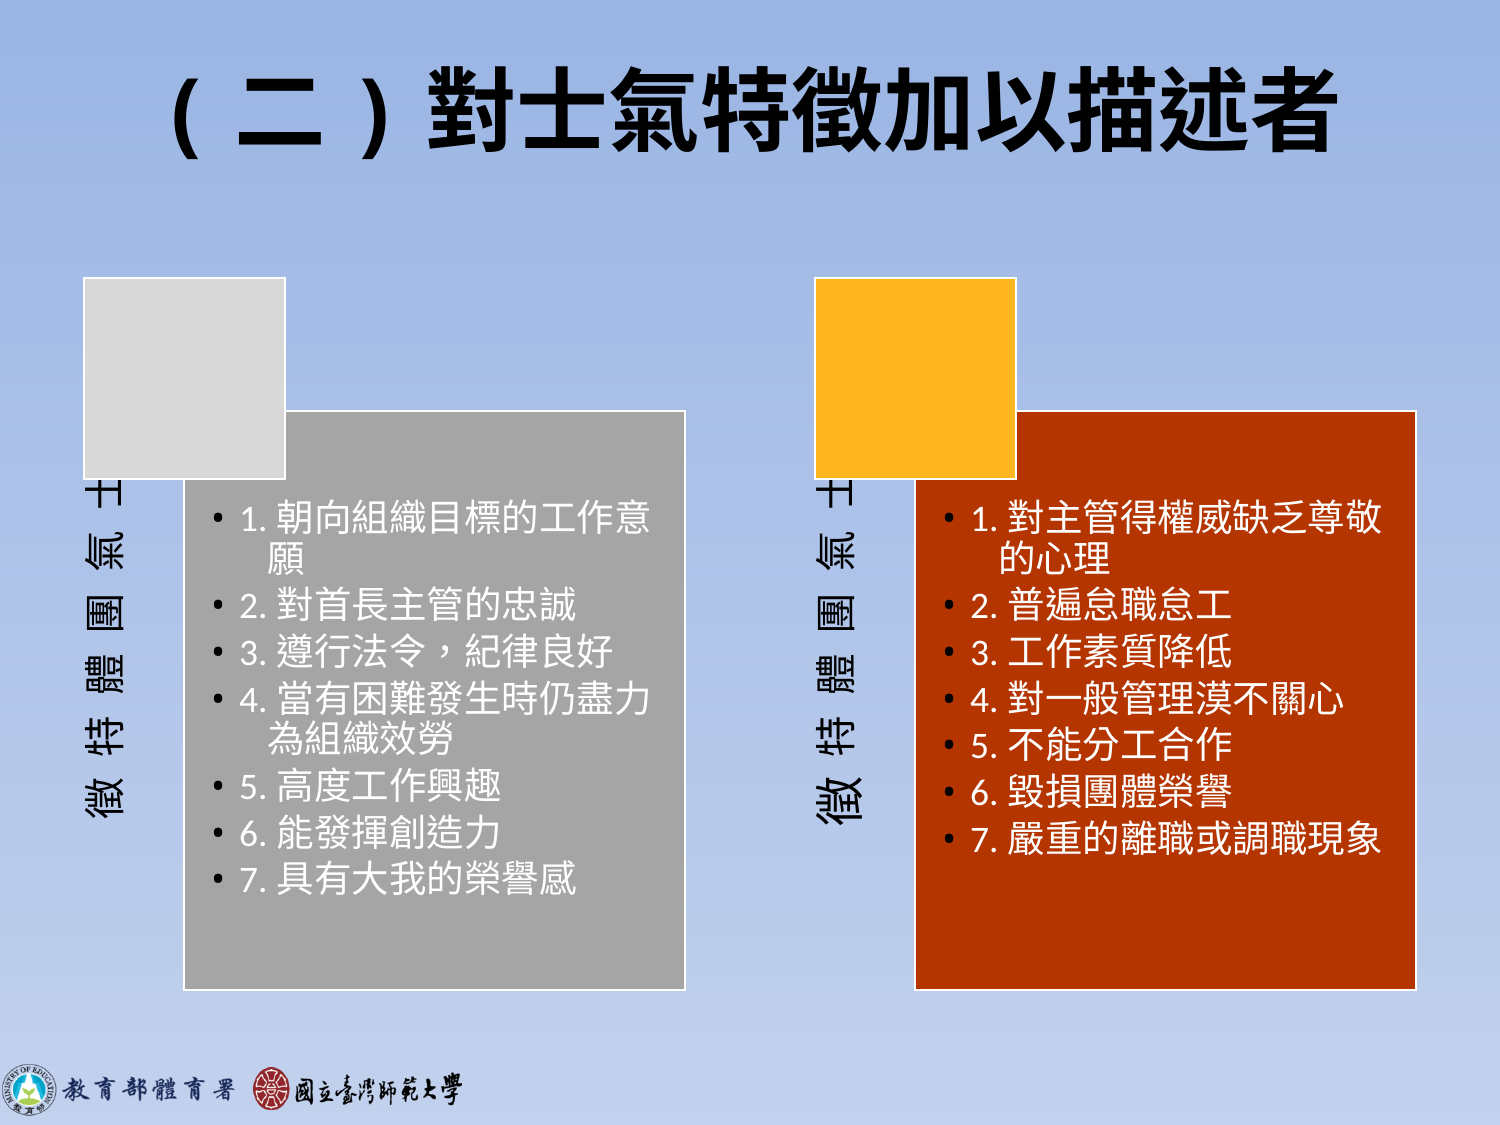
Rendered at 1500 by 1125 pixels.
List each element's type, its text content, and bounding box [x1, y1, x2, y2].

text_box 1.朝向組織目標的工作意願 2.對首長主管的忠誠 3.遵行法令，紀律良好 4.當有困難發生時仍盡力為組織效勞 5.高度工作興趣 6.能發揮創造力 7.具有大我的榮譽感 [184, 410, 686, 990]
text_box 低 士 氣 團 體 特 徵 [814, 410, 915, 990]
text_box [84, 278, 285, 479]
title (二)對士氣特徵加以描述者 [75, 45, 1426, 233]
text_box 1.對主管得權威缺乏尊敬的心理 2.普遍怠職怠工 3.工作素質降低 4.對一般管理漠不關心 5.不能分工合作 6.毀損團體榮譽 7.嚴重的離職或調職現象 [915, 410, 1417, 990]
text_box [815, 278, 1016, 479]
text_box 高 士 氣 團 體 特 徵 [83, 410, 184, 990]
